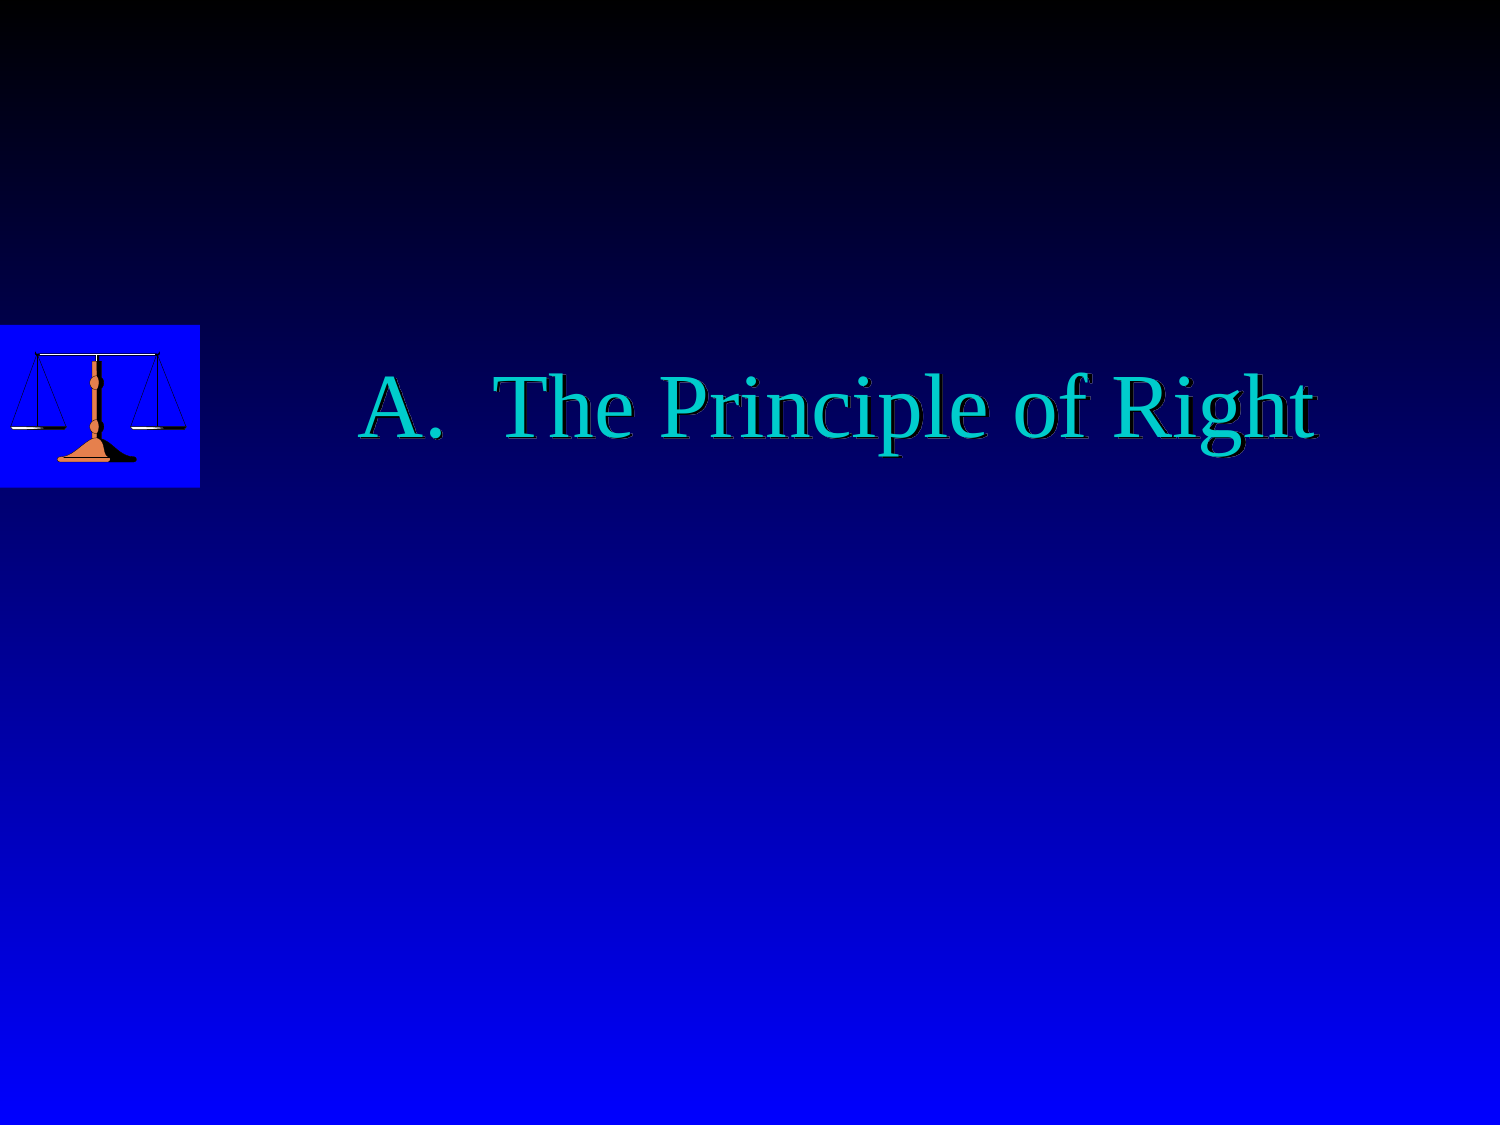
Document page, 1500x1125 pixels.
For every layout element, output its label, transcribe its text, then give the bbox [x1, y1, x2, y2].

title A. The Principle of Right [205, 312, 1469, 501]
